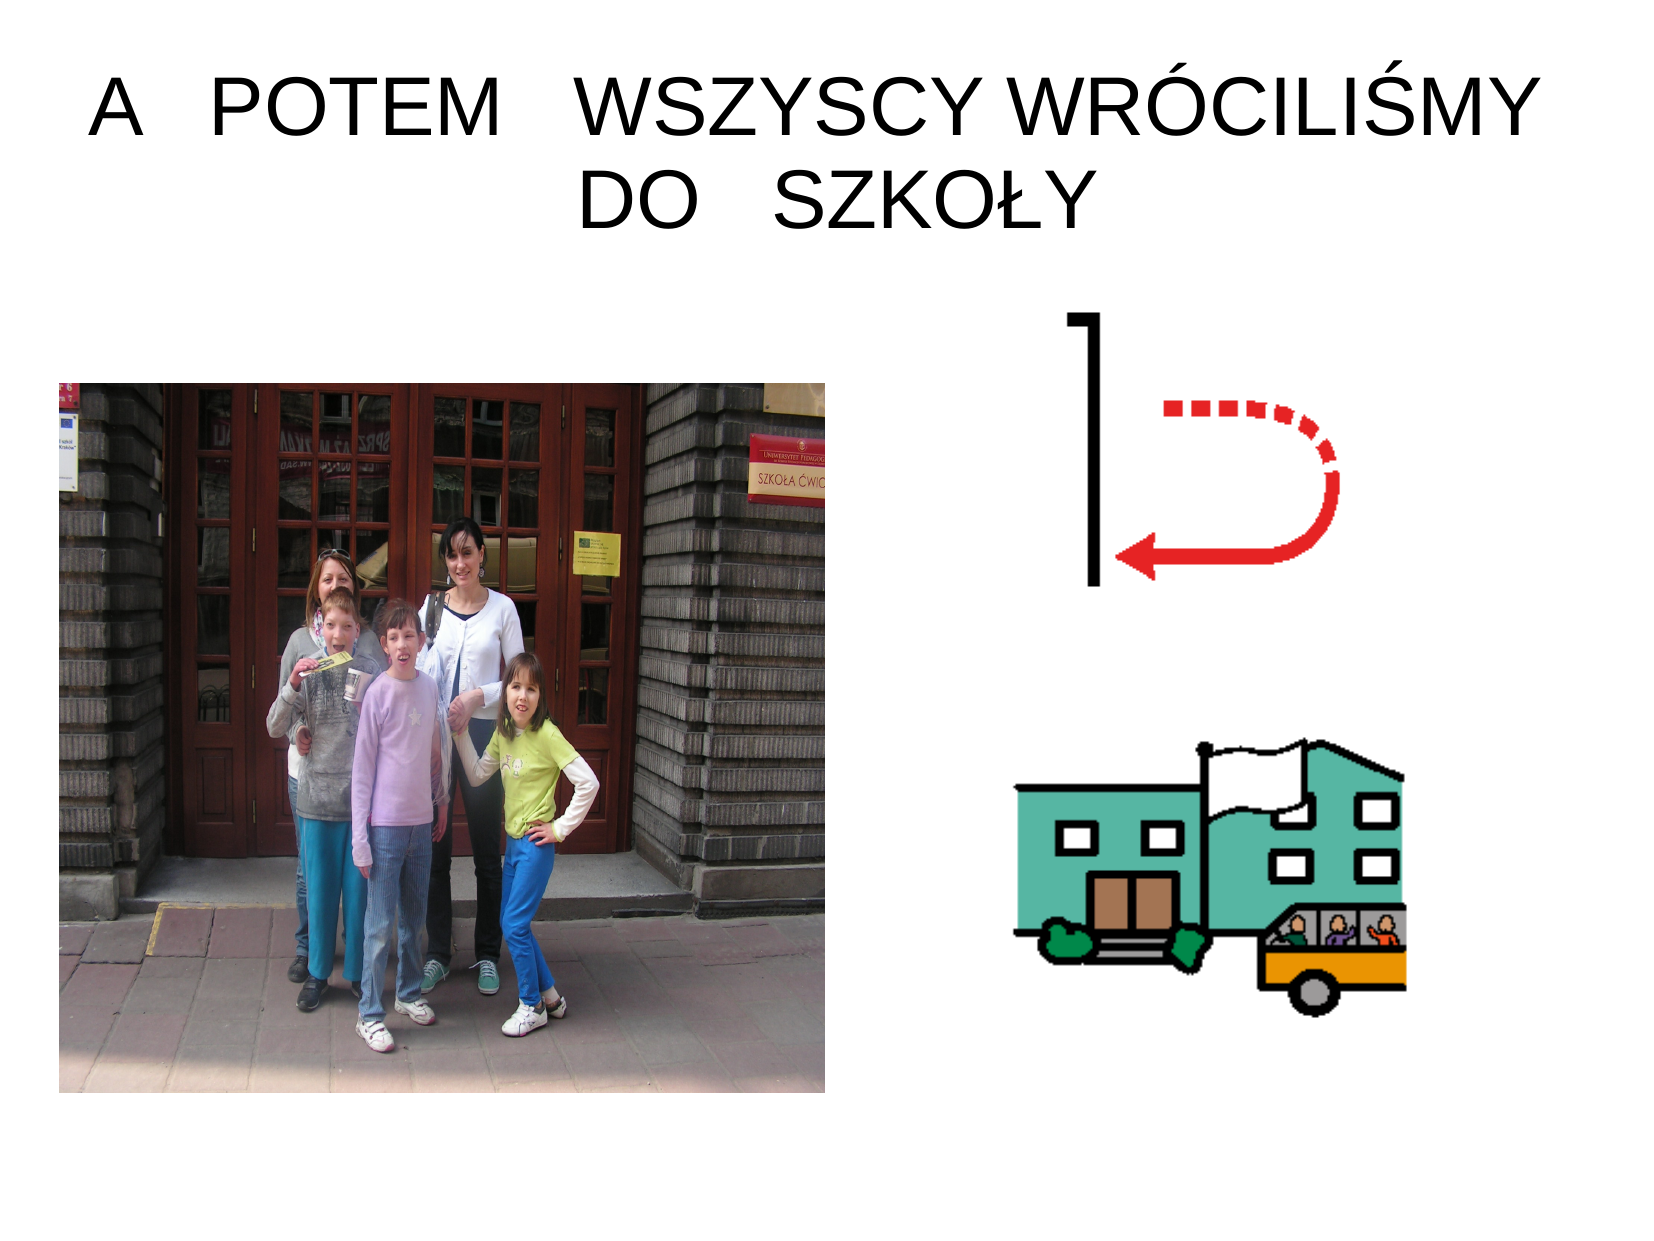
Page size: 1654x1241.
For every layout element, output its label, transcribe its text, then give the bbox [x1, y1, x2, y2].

picture [1033, 295, 1359, 621]
title A POTEM WSZYSCY WRÓCILIŚMY DO SZKOŁY [82, 49, 1571, 257]
picture [1003, 708, 1418, 1034]
picture [59, 383, 825, 1093]
